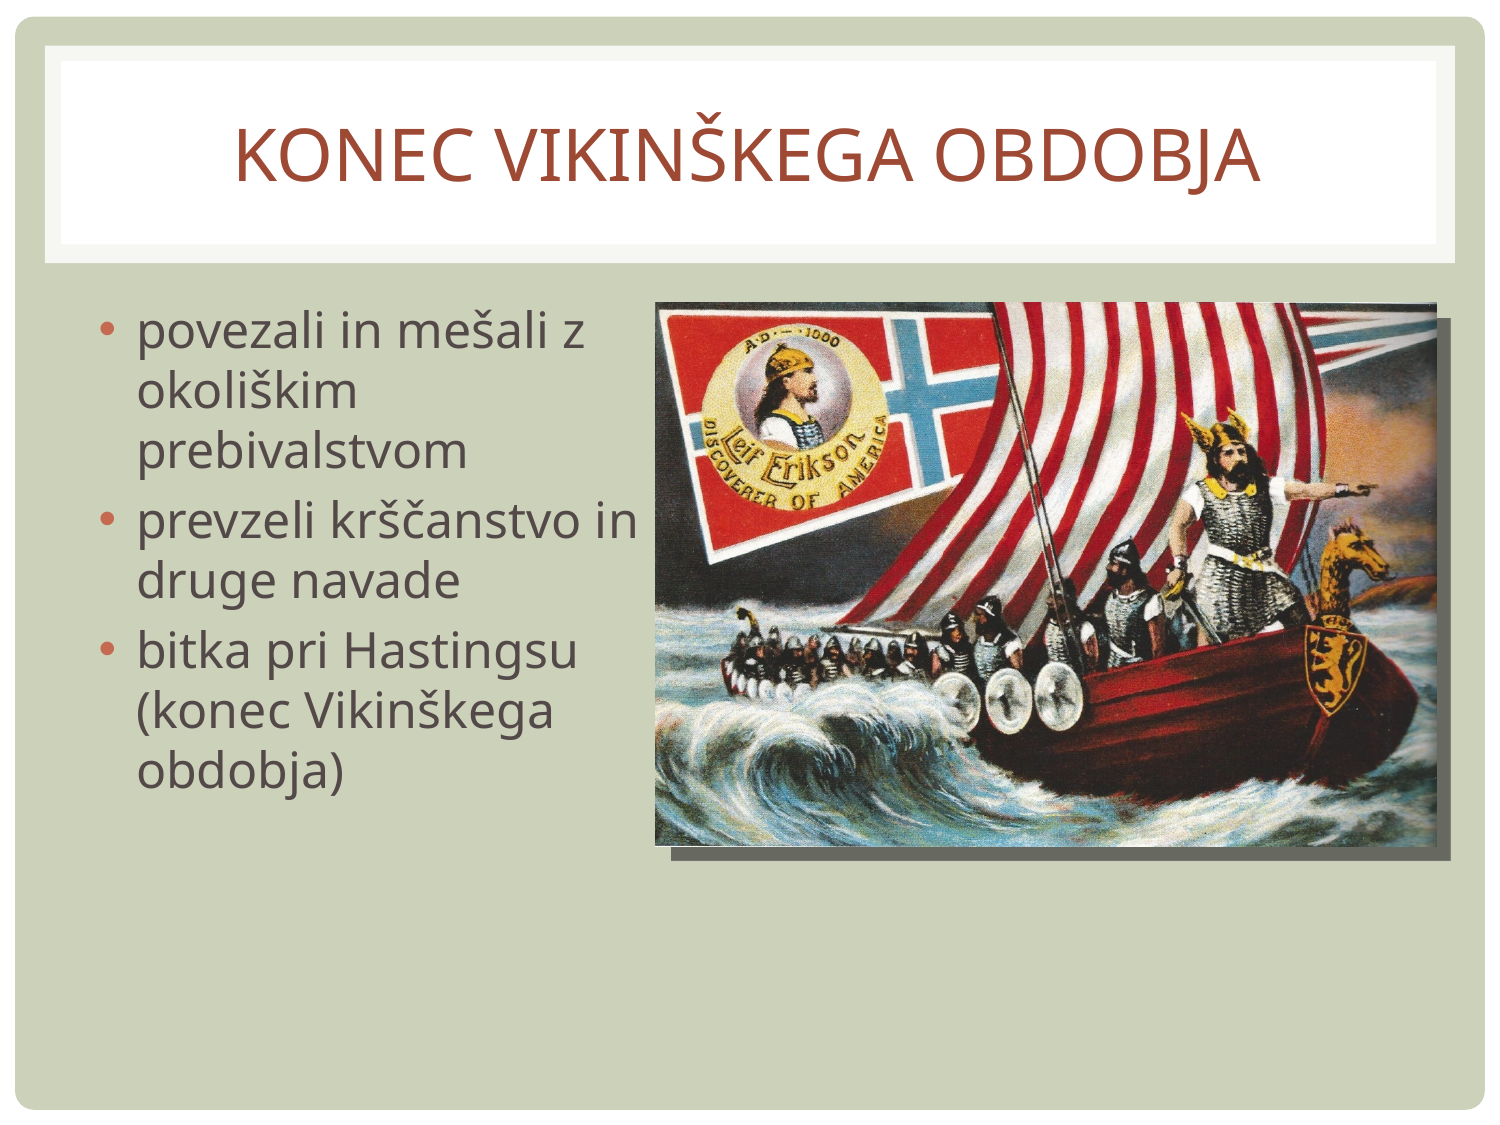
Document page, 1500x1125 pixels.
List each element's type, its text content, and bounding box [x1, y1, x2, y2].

list povezali in mešali z okoliškim prebivalstvom prevzeli krščanstvo in druge navade bitka pri Hastingsu (konec Vikinškega obdobja) [64, 290, 656, 1014]
title Konec vikinškega obdobja [69, 66, 1425, 238]
picture [656, 302, 1437, 847]
